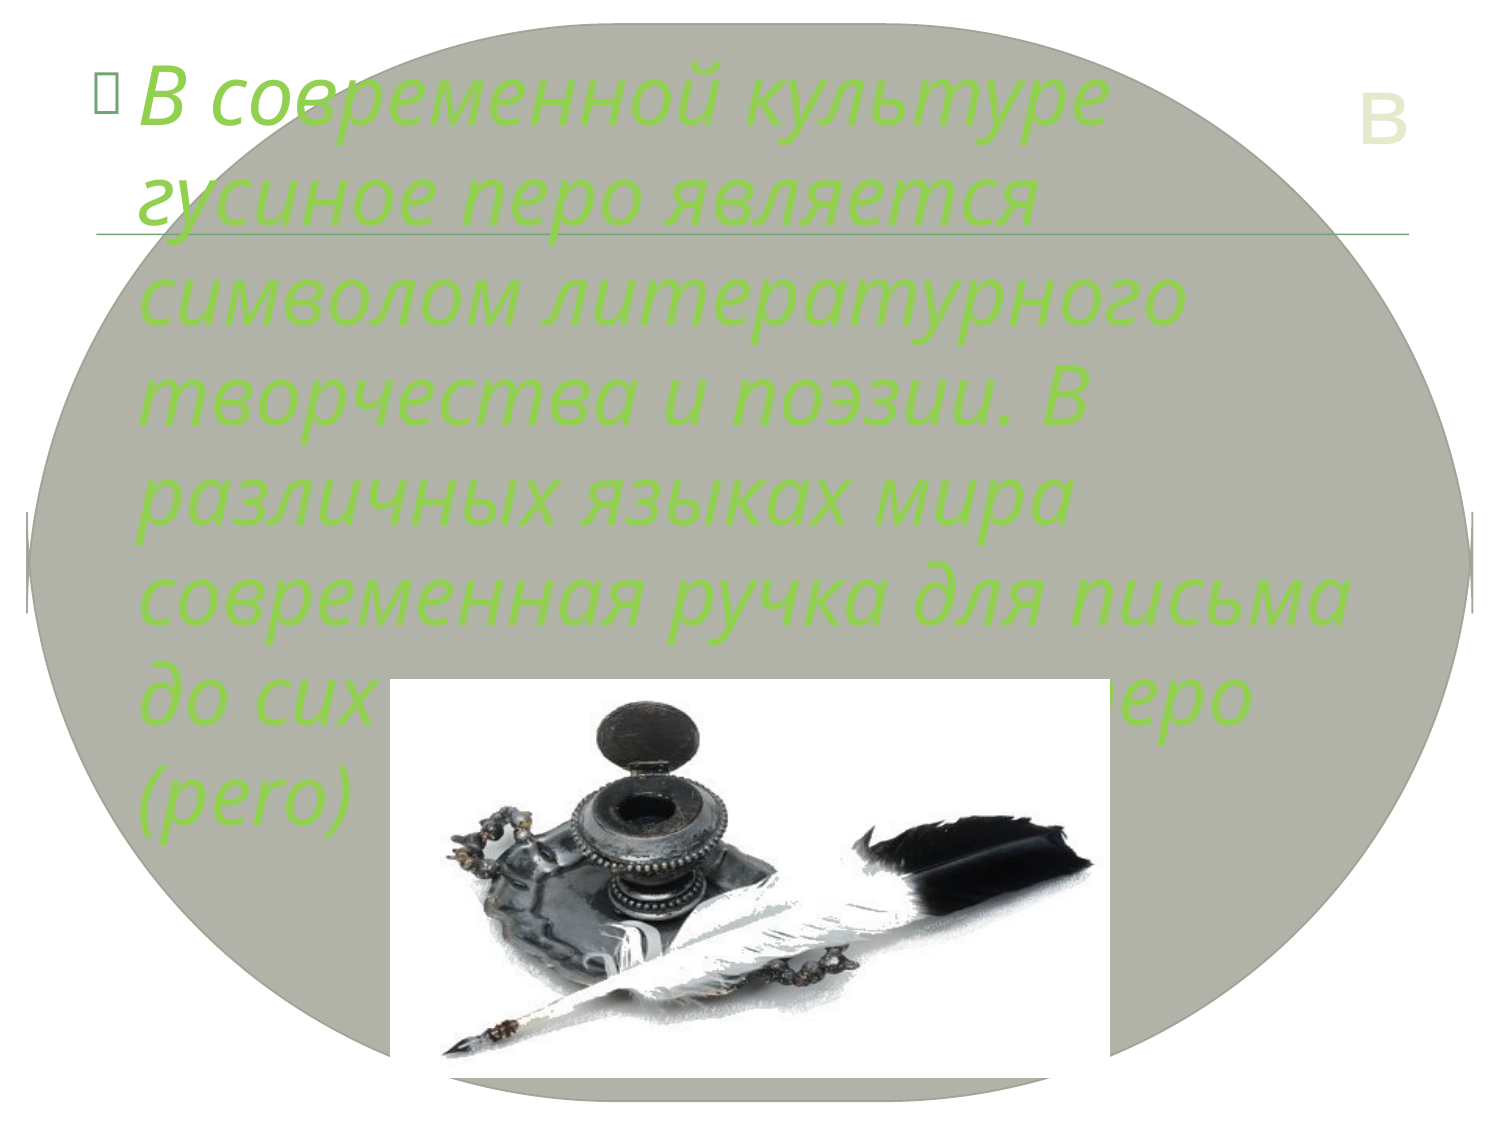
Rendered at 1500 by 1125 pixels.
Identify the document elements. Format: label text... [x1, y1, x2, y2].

picture [390, 679, 1110, 1079]
list В современной культуре гусиное перо является символом литературного творчества и поэзии. В различных языках мира современная ручка для письма до сих пор называется перо (pero) [75, 35, 1425, 1013]
